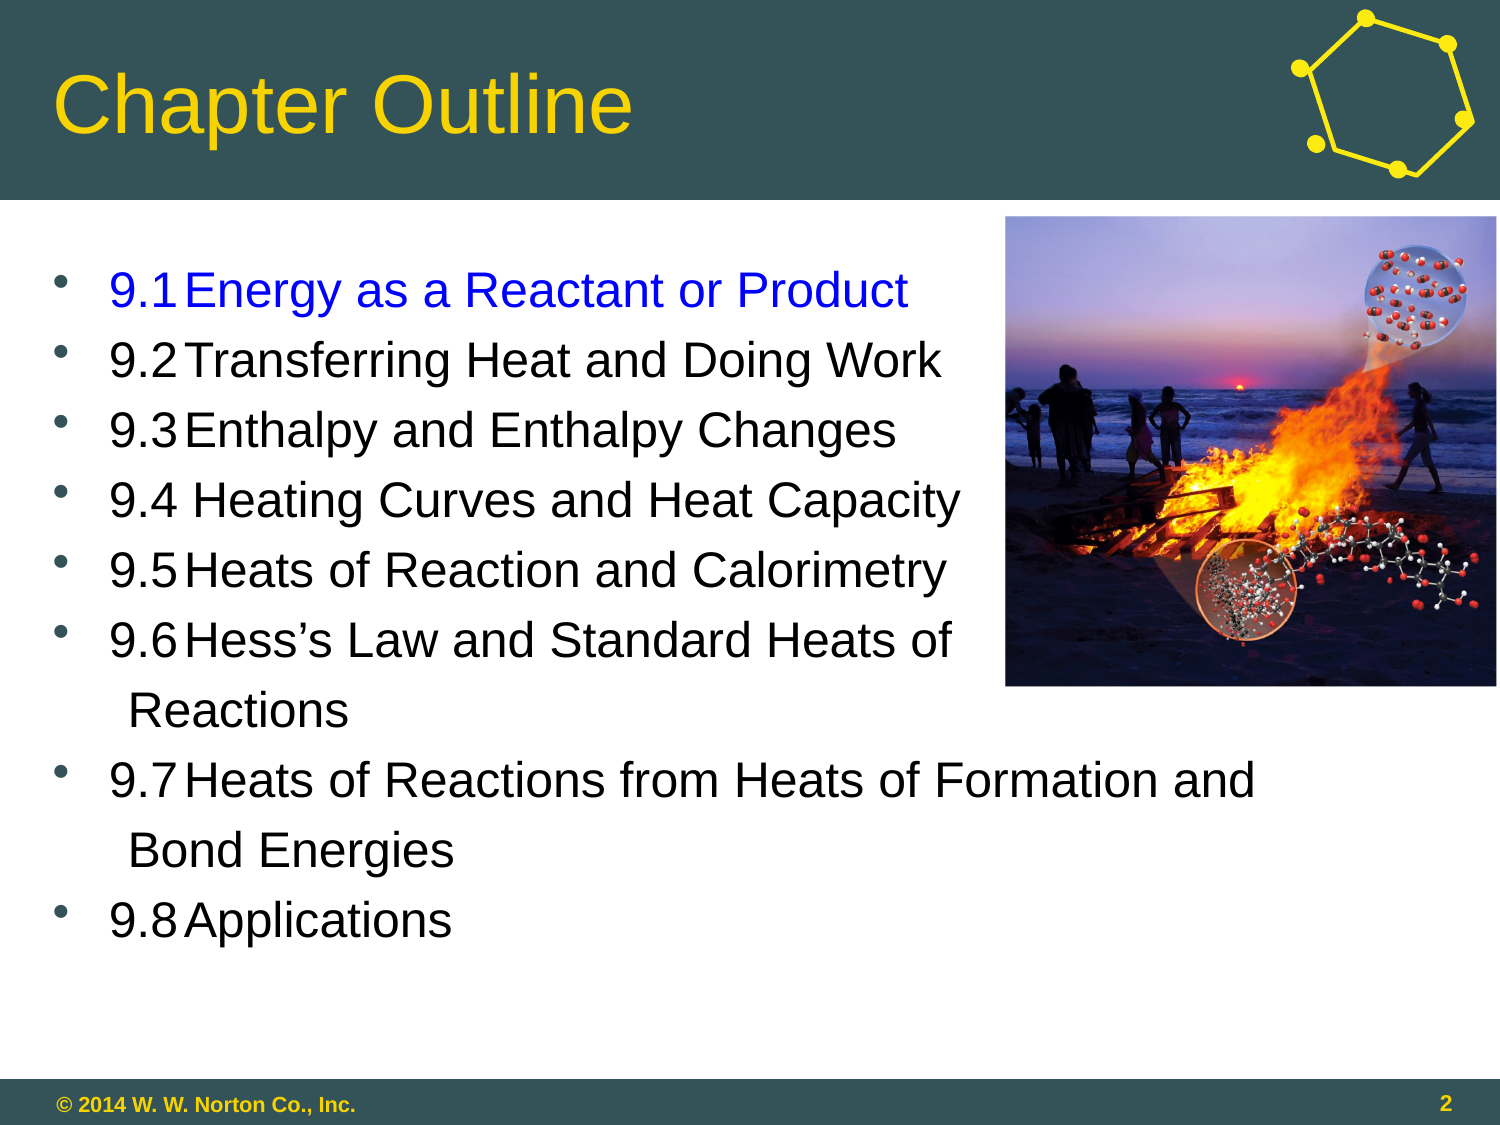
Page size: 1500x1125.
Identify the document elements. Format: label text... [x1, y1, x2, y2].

list 9.1 Energy as a Reactant or Product 9.2 Transferring Heat and Doing Work 9.3 Enthalpy and Enthalpy Changes 9.4 Heating Curves and Heat Capacity 9.5 Heats of Reaction and Calorimetry 9.6 Hess’s Law and Standard Heats of Reactions 9.7 Heats of Reactions from Heats of Formation and Bond Energies 9.8 Applications [37, 249, 1313, 975]
picture [1001, 212, 1500, 690]
title Chapter Outline [37, 12, 1118, 188]
slide_number <number> [1408, 1085, 1468, 1120]
